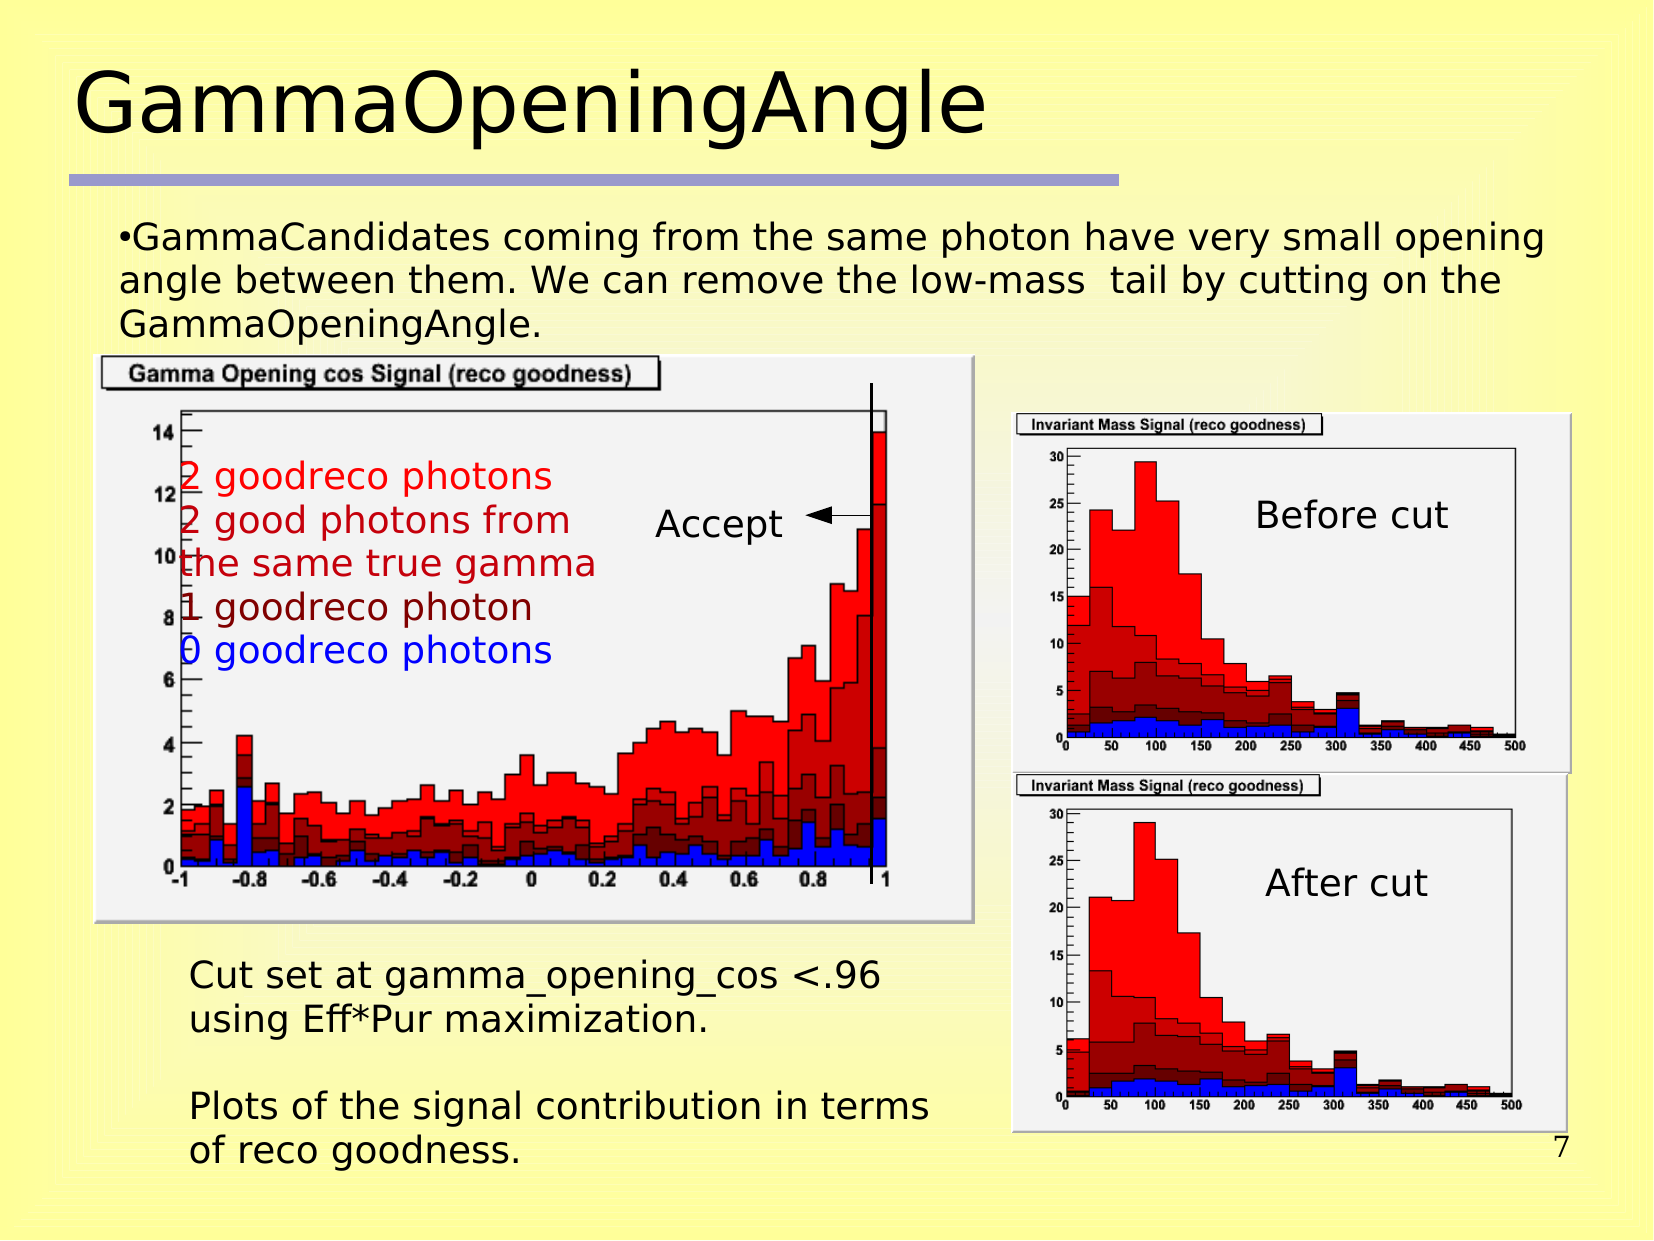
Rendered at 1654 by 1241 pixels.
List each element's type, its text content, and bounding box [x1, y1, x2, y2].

text_box GammaCandidates coming from the same photon have very small opening angle between them. We can remove the low-mass tail by cutting on the GammaOpeningAngle. [103, 208, 1595, 398]
text_box Cut set at gamma_opening_cos <.96 using Eff*Pur maximization. Plots of the signal contribution in terms of reco goodness. [174, 946, 953, 1180]
title GammaOpeningAngle [73, 0, 1562, 208]
text_box 2 goodreco photons 2 good photons from the same true gamma 1 goodreco photon 0 goodreco photons [163, 447, 626, 768]
text_box Before cut [1240, 486, 1524, 545]
picture [93, 354, 975, 924]
picture [1011, 412, 1572, 1133]
text_box Accept [640, 495, 819, 554]
text_box After cut [1250, 854, 1534, 913]
